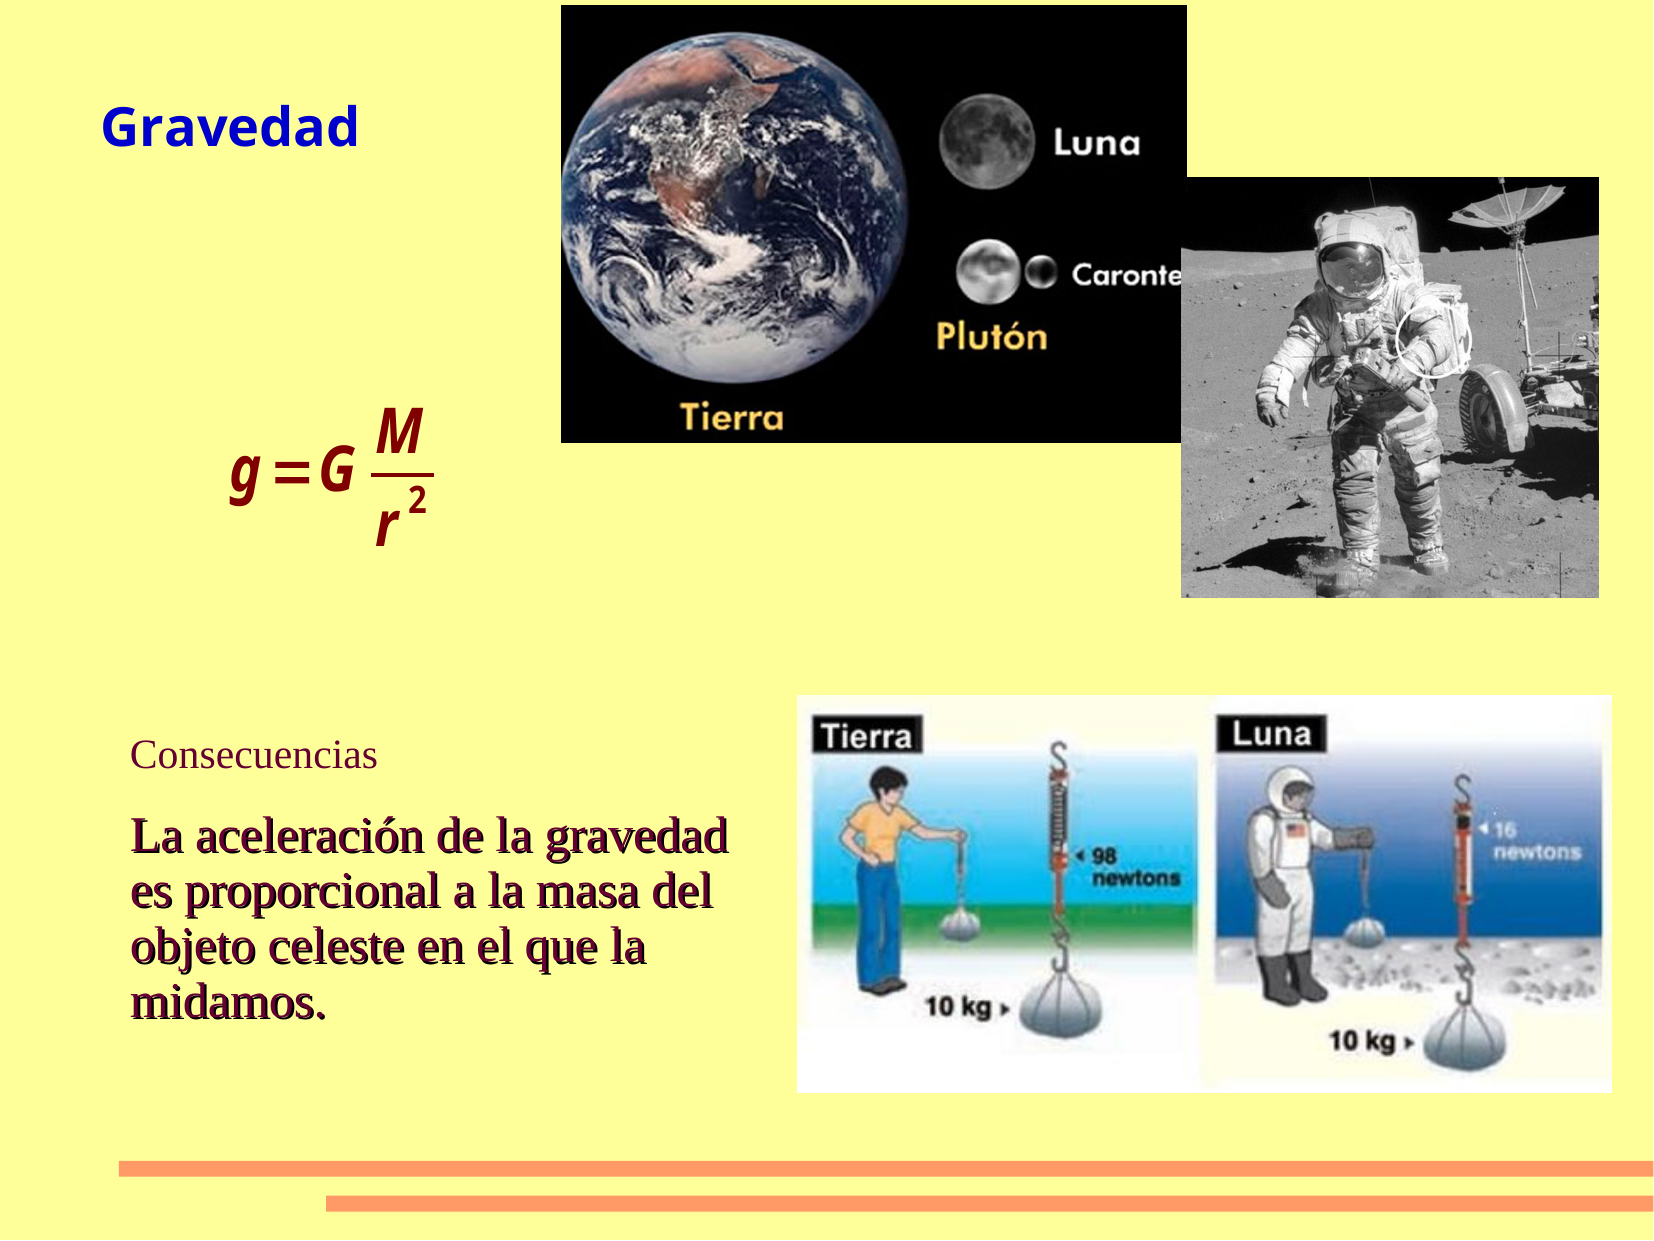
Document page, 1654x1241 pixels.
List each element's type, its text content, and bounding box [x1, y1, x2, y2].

chart [220, 394, 443, 562]
picture [561, 5, 1599, 598]
picture [797, 695, 1612, 1093]
list Gravedad [29, 88, 561, 153]
list Consecuencias La aceleración de la gravedad es proporcional a la masa del objeto celeste en el que la midamos. [59, 731, 768, 1116]
